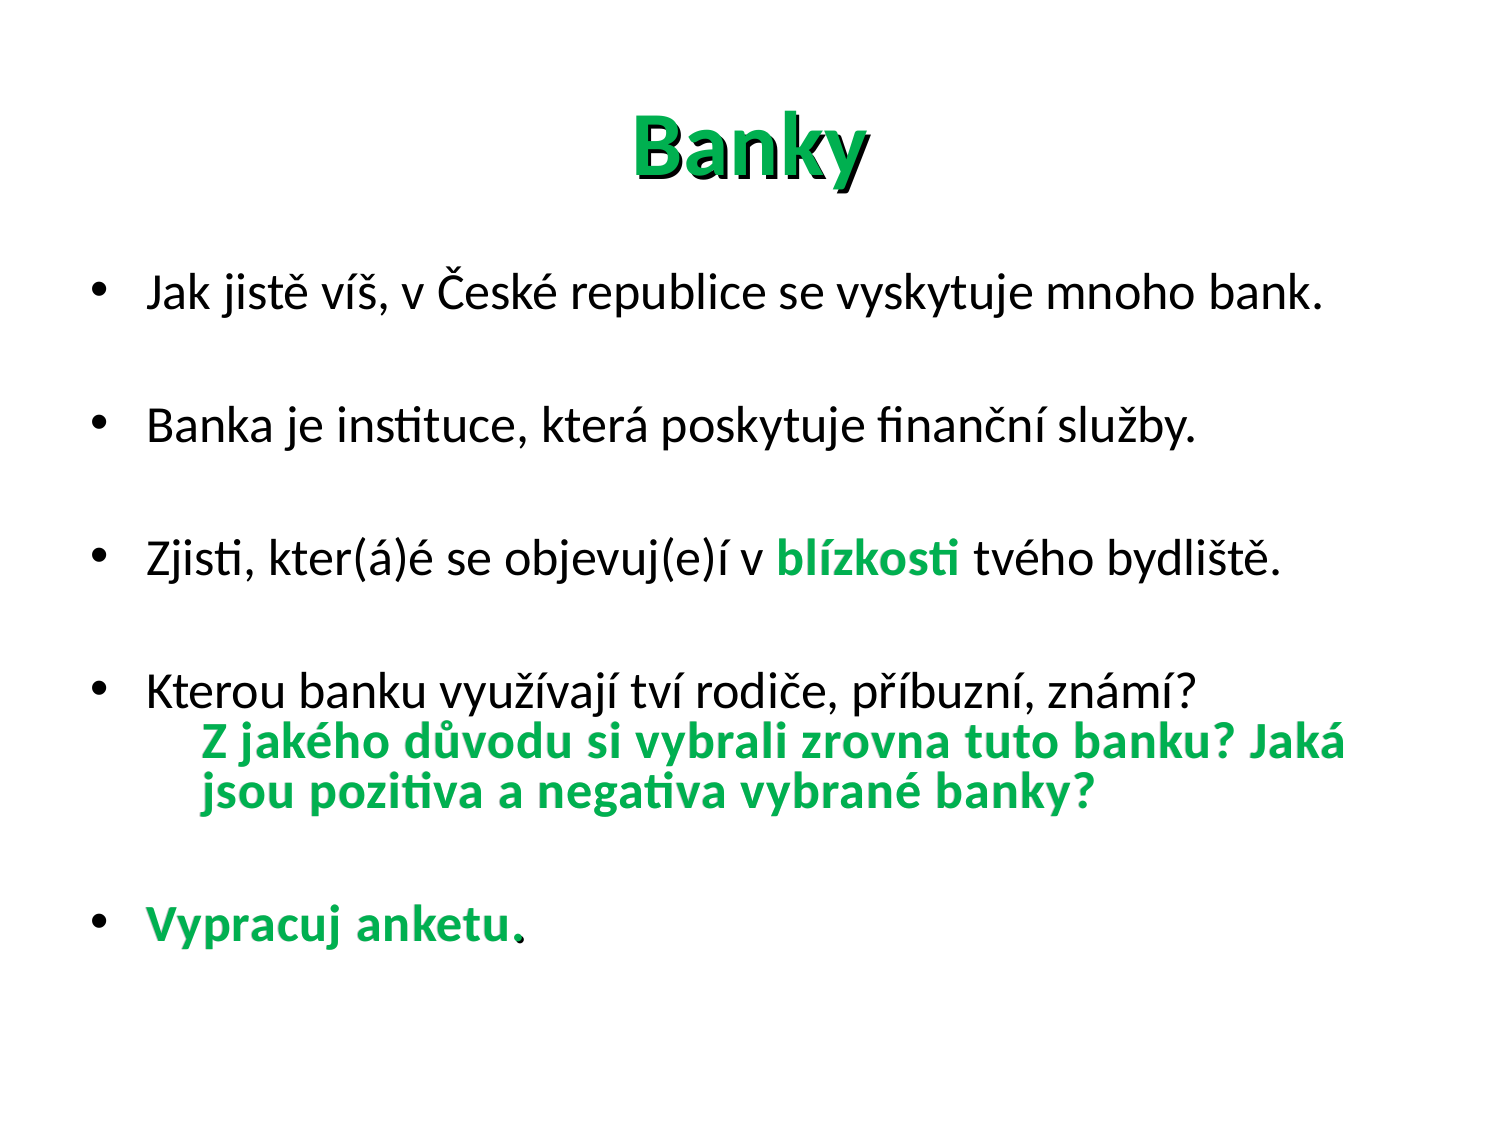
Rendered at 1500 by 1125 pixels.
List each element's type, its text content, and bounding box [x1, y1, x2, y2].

list Jak jistě víš, v České republice se vyskytuje mnoho bank. Banka je instituce, která poskytuje finanční služby. Zjisti, kter(á)é se objevuj(e)í v blízkosti tvého bydliště. Kterou banku využívají tví rodiče, příbuzní, známí? Z jakého důvodu si vybrali zrovna tuto banku? Jaká jsou pozitiva a negativa vybrané banky? Vypracuj anketu. [75, 262, 1426, 1005]
title Banky [75, 45, 1426, 233]
